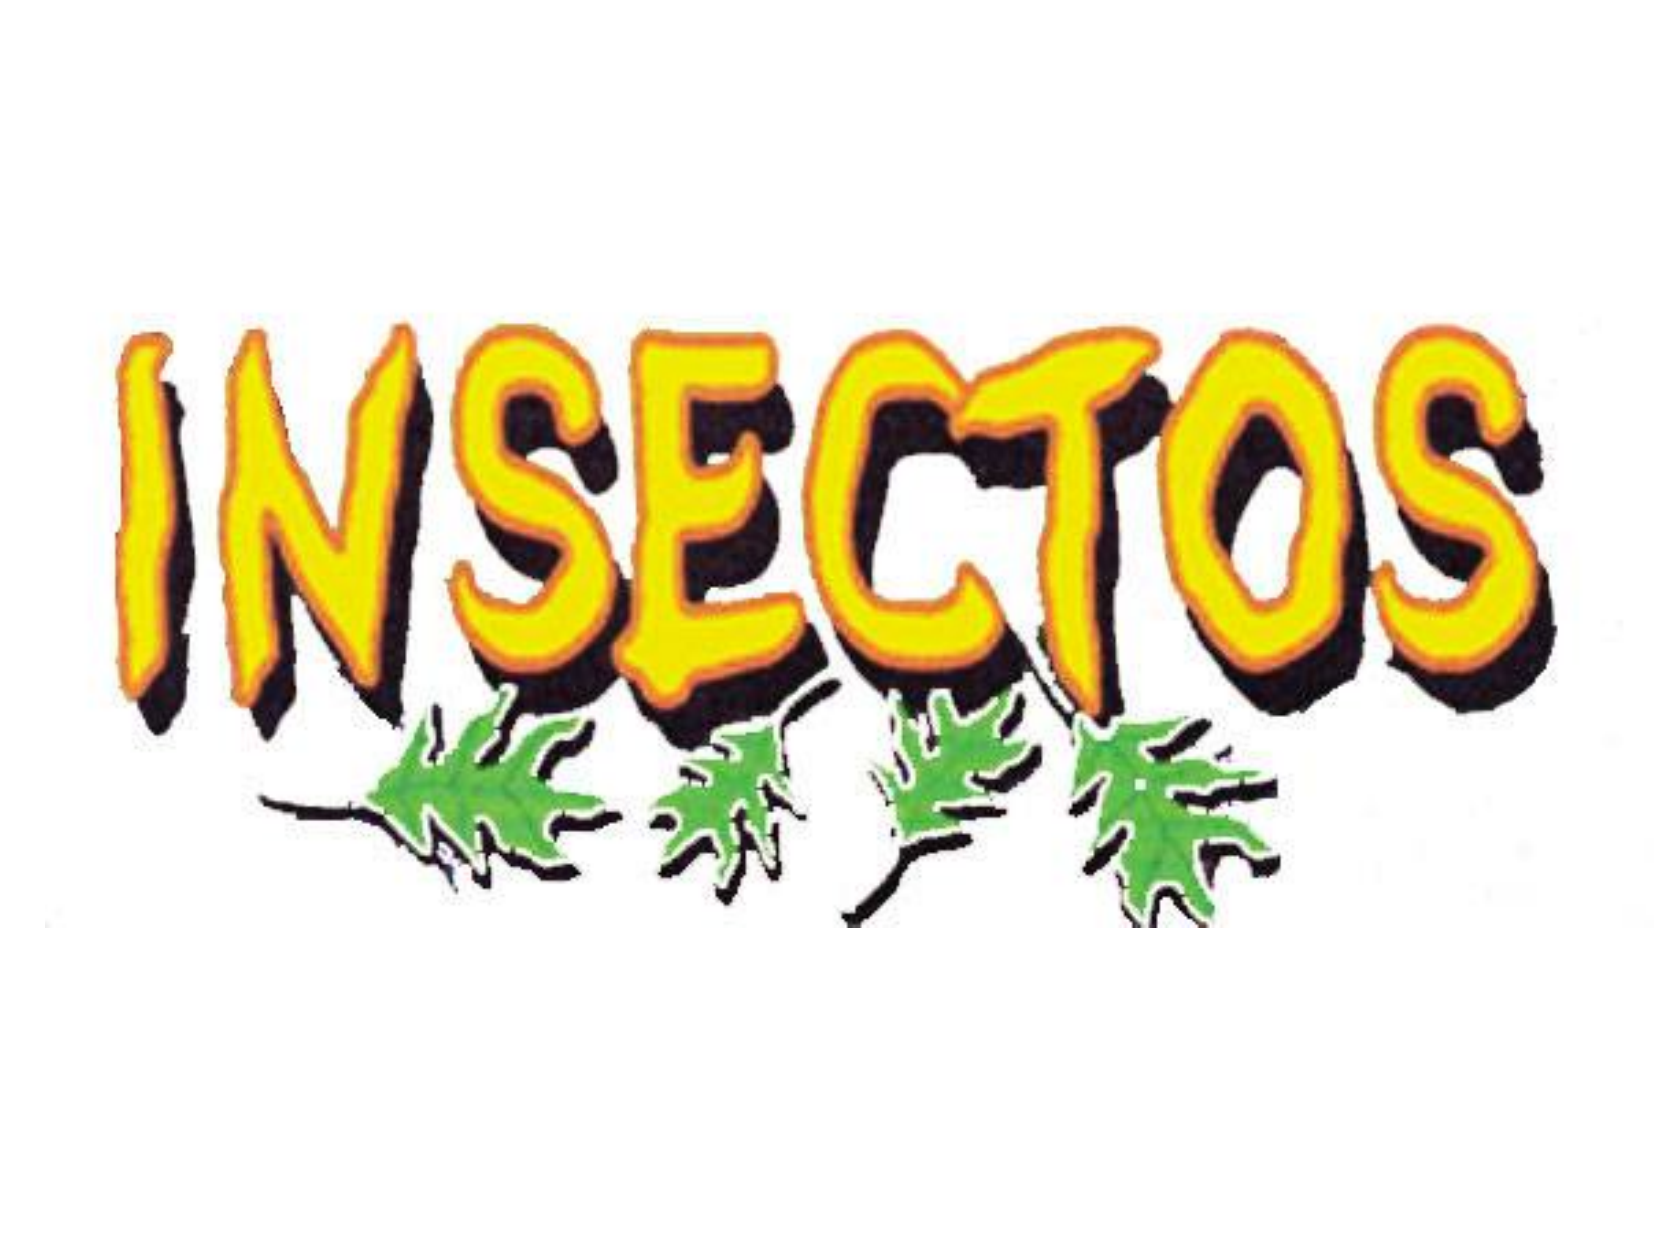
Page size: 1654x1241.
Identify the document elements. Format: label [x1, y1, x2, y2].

picture [45, 270, 1654, 929]
